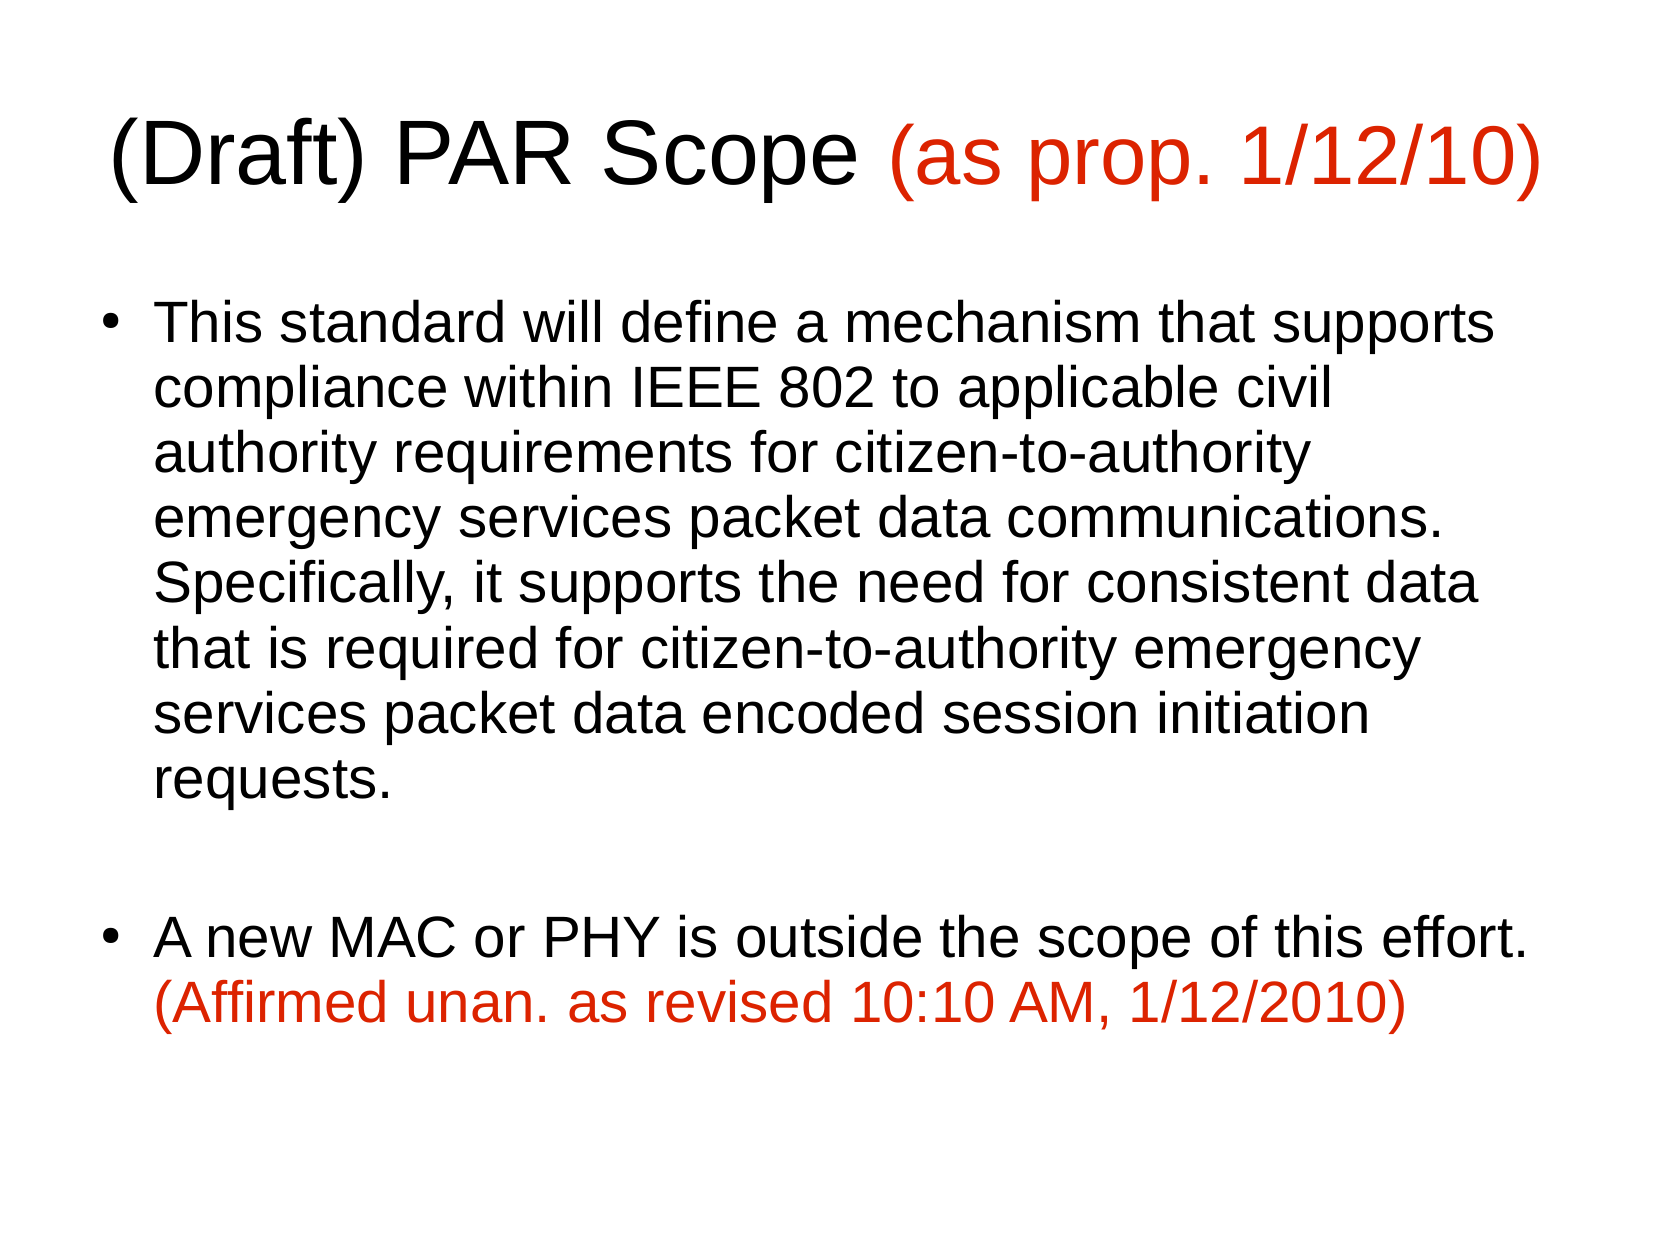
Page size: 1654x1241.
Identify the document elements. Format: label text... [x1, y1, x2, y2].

list This standard will define a mechanism that supports compliance within IEEE 802 to applicable civil authority requirements for citizen-to-authority emergency services packet data communications. Specifically, it supports the need for consistent data that is required for citizen-to-authority emergency services packet data encoded session initiation requests. A new MAC or PHY is outside the scope of this effort. (Affirmed unan. as revised 10:10 AM, 1/12/2010) [82, 290, 1571, 1094]
title (Draft) PAR Scope (as prop. 1/12/10) [82, 56, 1571, 250]
